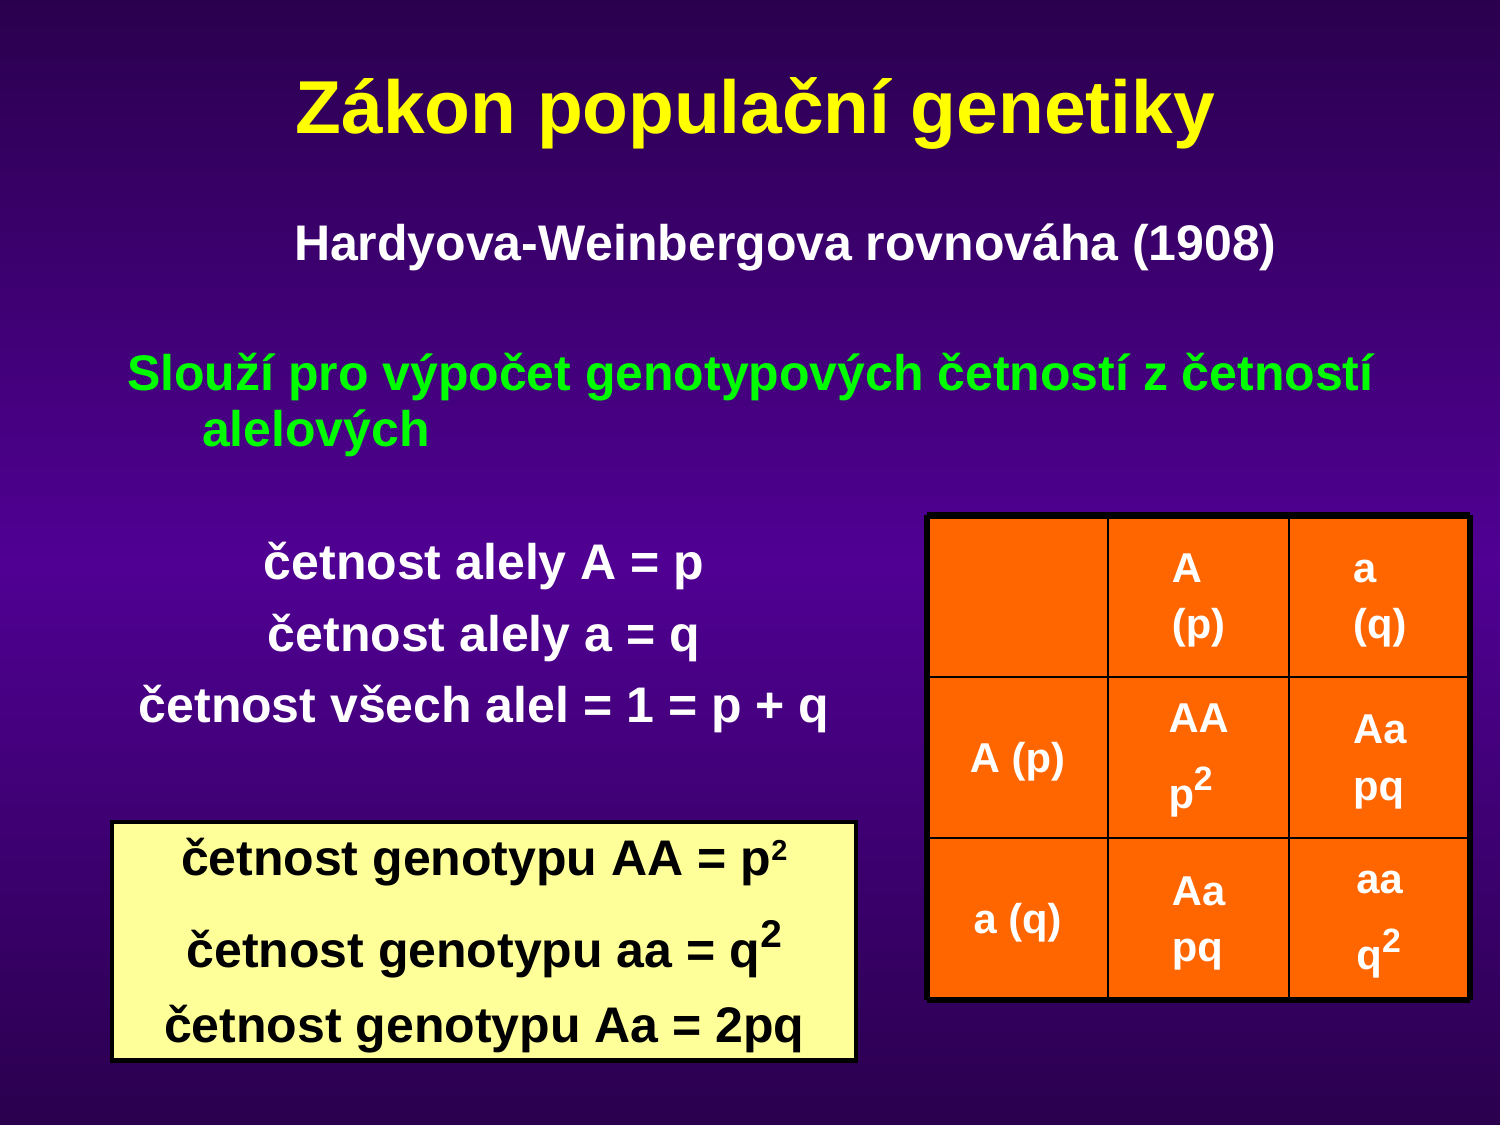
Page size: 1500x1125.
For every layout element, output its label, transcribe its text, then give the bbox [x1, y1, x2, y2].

text_box Slouží pro výpočet genotypových četností z četností alelových [112, 337, 1459, 465]
text_box A (p) [930, 678, 1107, 837]
title Zákon populační genetiky [53, 54, 1459, 161]
text_box četnost alely A = p četnost alely a = q četnost všech alel = 1 = p + q [112, 527, 857, 741]
text_box aa q2 [1290, 839, 1467, 997]
text_box Hardyova-Weinbergova rovnováha (1908) [112, 207, 1459, 280]
text_box a (q) [930, 839, 1107, 997]
text_box [930, 519, 1107, 676]
text_box Aa pq [1290, 678, 1467, 837]
text_box četnost genotypu AA = p2 četnost genotypu aa = q2 četnost genotypu Aa = 2pq [112, 822, 857, 1061]
text_box A (p) [1109, 519, 1288, 676]
text_box AA p2 [1109, 678, 1288, 837]
text_box Aa pq [1109, 839, 1288, 997]
text_box a (q) [1290, 519, 1467, 676]
